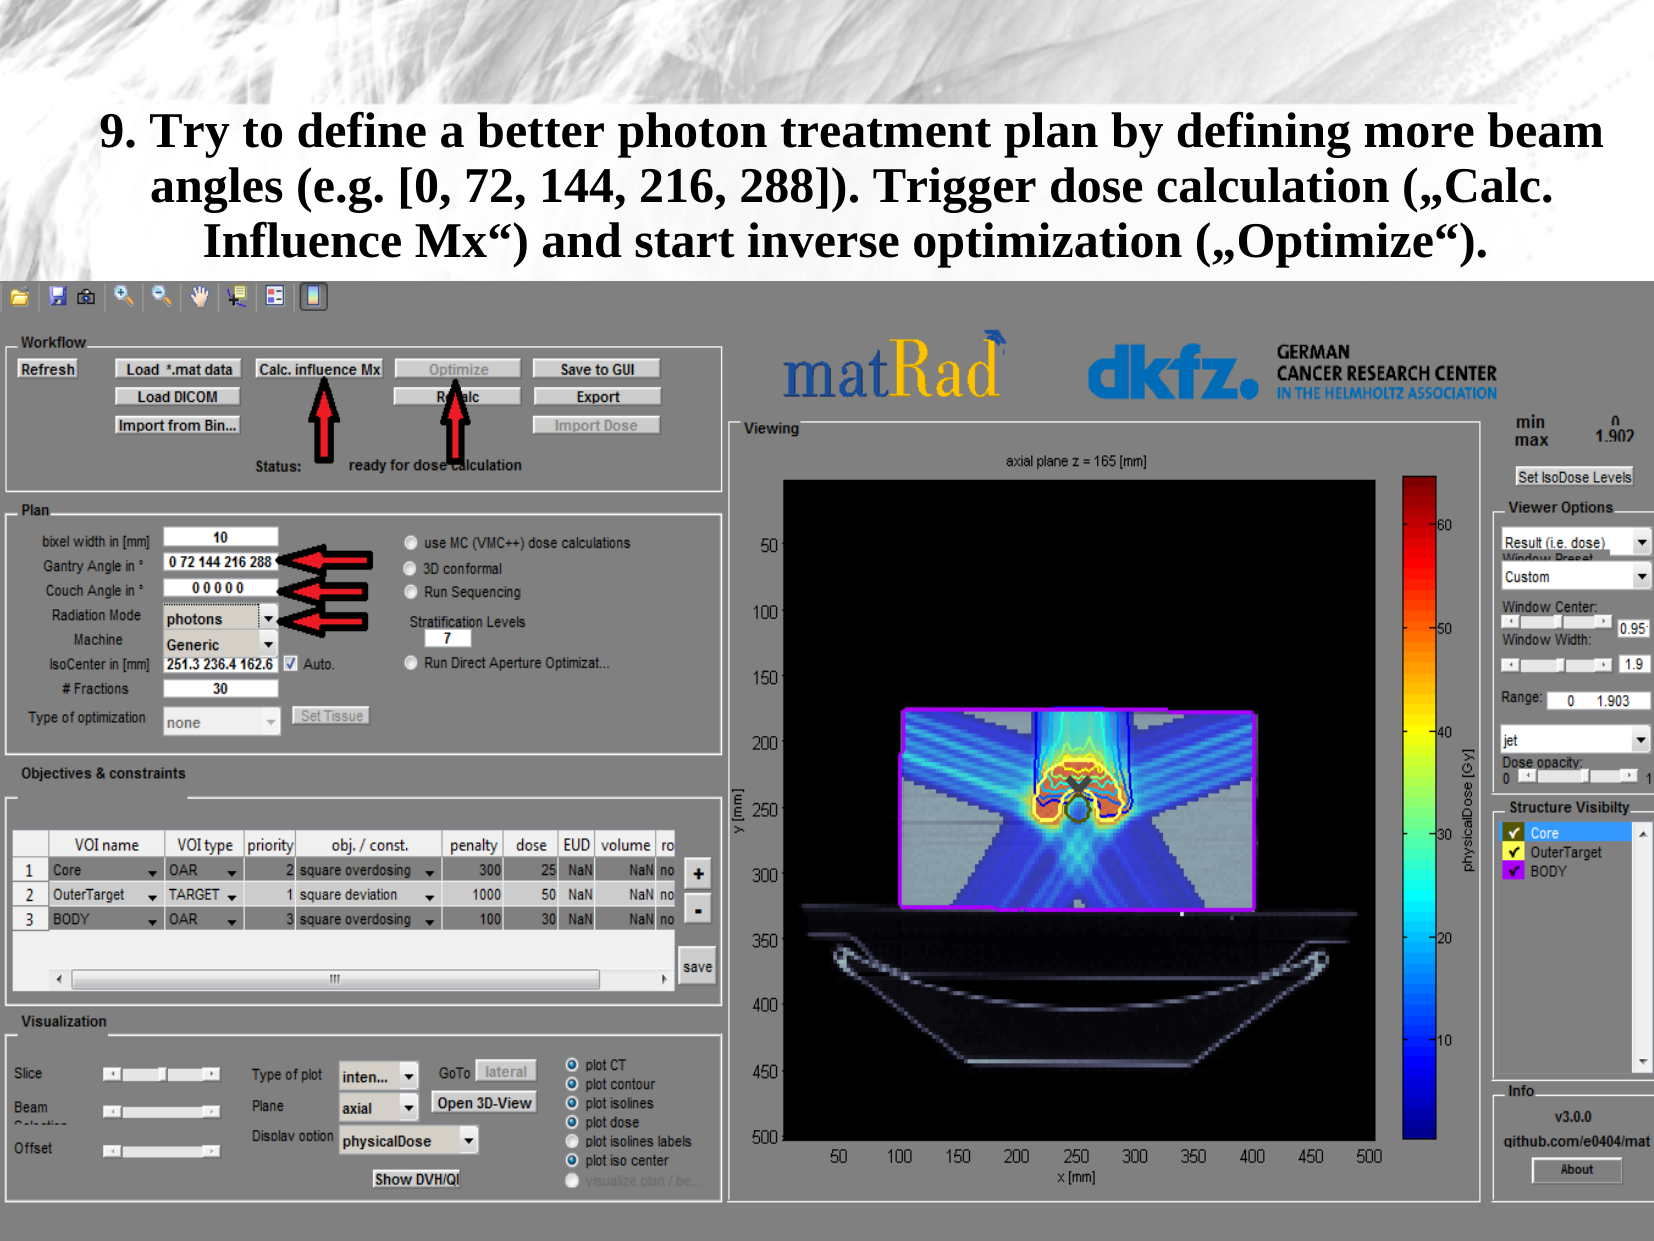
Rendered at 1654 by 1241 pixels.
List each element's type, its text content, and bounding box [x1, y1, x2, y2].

picture [0, 0, 1654, 1241]
title 9. Try to define a better photon treatment plan by defining more beam angles (e.g. [0, 72, 144, 216, 288]). Trigger dose calculation („Calc. Influence Mx“) and start inverse optimization („Optimize“). [90, 72, 1614, 281]
